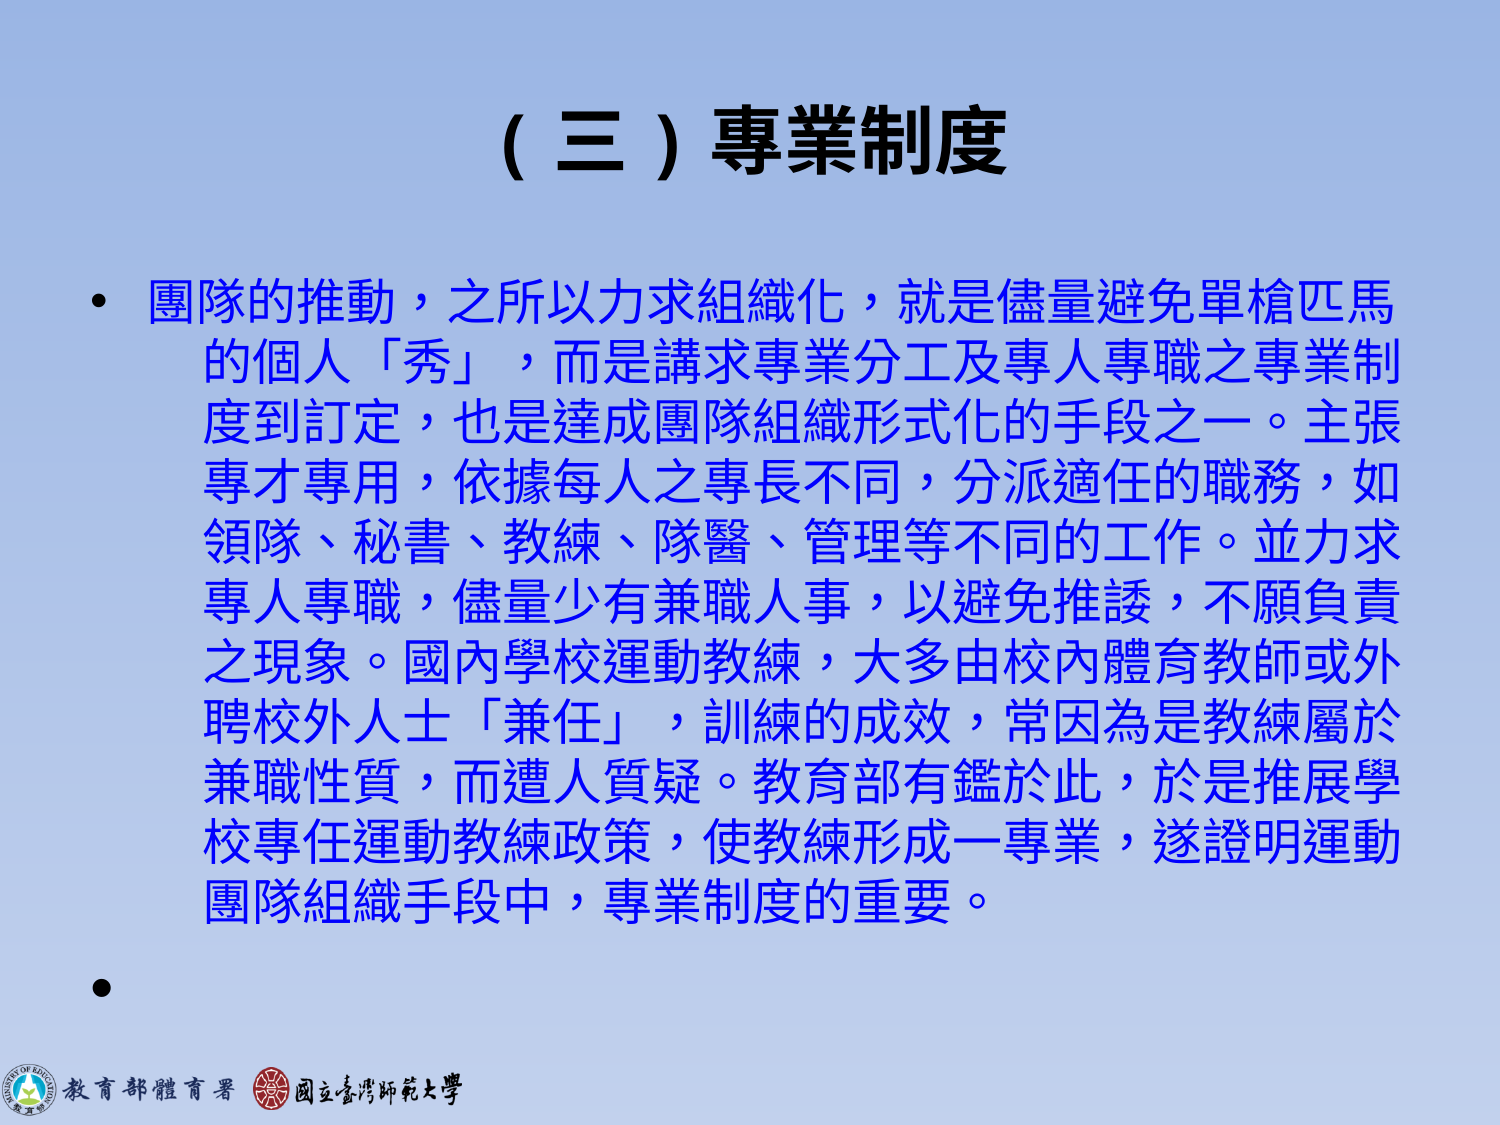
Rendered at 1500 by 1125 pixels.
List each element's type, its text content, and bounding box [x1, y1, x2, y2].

title (三)專業制度 [75, 45, 1426, 233]
list 團隊的推動，之所以力求組織化，就是儘量避免單槍匹馬的個人「秀」，而是講求專業分工及專人專職之專業制度到訂定，也是達成團隊組織形式化的手段之一。主張專才專用，依據每人之專長不同，分派適任的職務，如領隊、秘書、教練、隊醫、管理等不同的工作。並力求專人專職，儘量少有兼職人事，以避免推諉，不願負責之現象。國內學校運動教練，大多由校內體育教師或外聘校外人士「兼任」，訓練的成效，常因為是教練屬於兼職性質，而遭人質疑。教育部有鑑於此，於是推展學校專任運動教練政策，使教練形成一專業，遂證明運動團隊組織手段中，專業制度的重要。 [75, 262, 1426, 1005]
